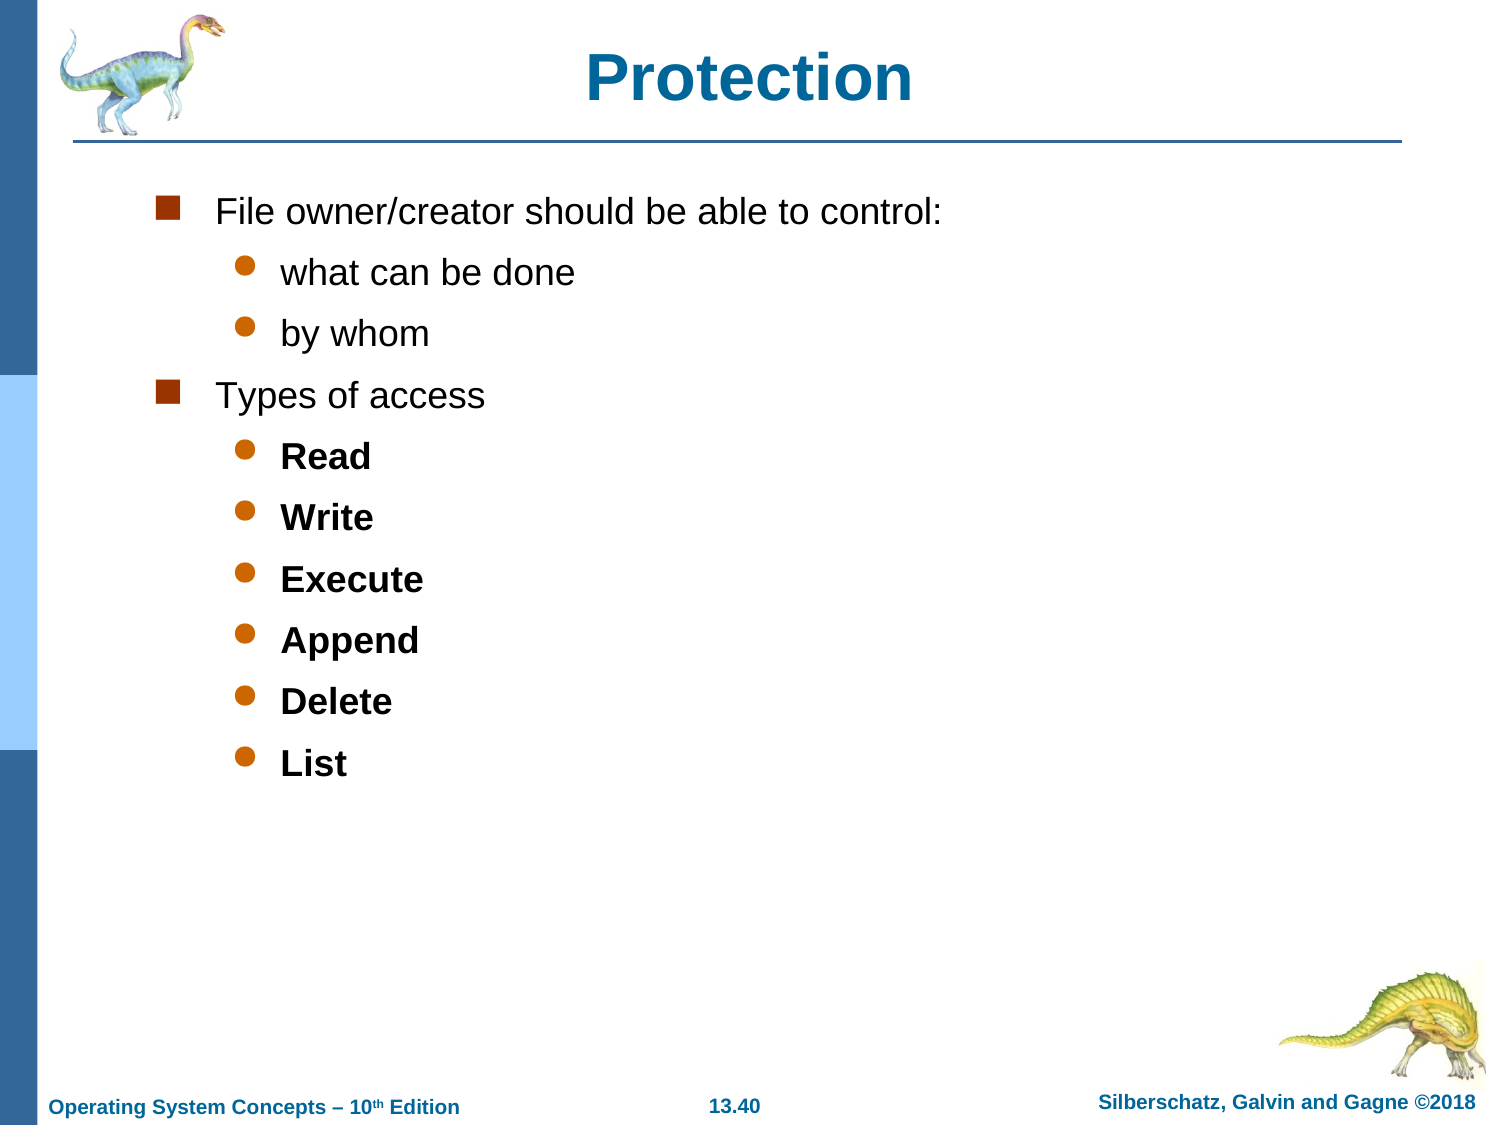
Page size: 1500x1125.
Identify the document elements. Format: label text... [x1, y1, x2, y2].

picture [1275, 959, 1486, 1090]
list File owner/creator should be able to control: what can be done by whom Types of access Read Write Execute Append Delete List [143, 179, 1367, 923]
picture [46, 0, 243, 149]
title Protection [75, 27, 1426, 122]
picture [1415, 1094, 1423, 1099]
